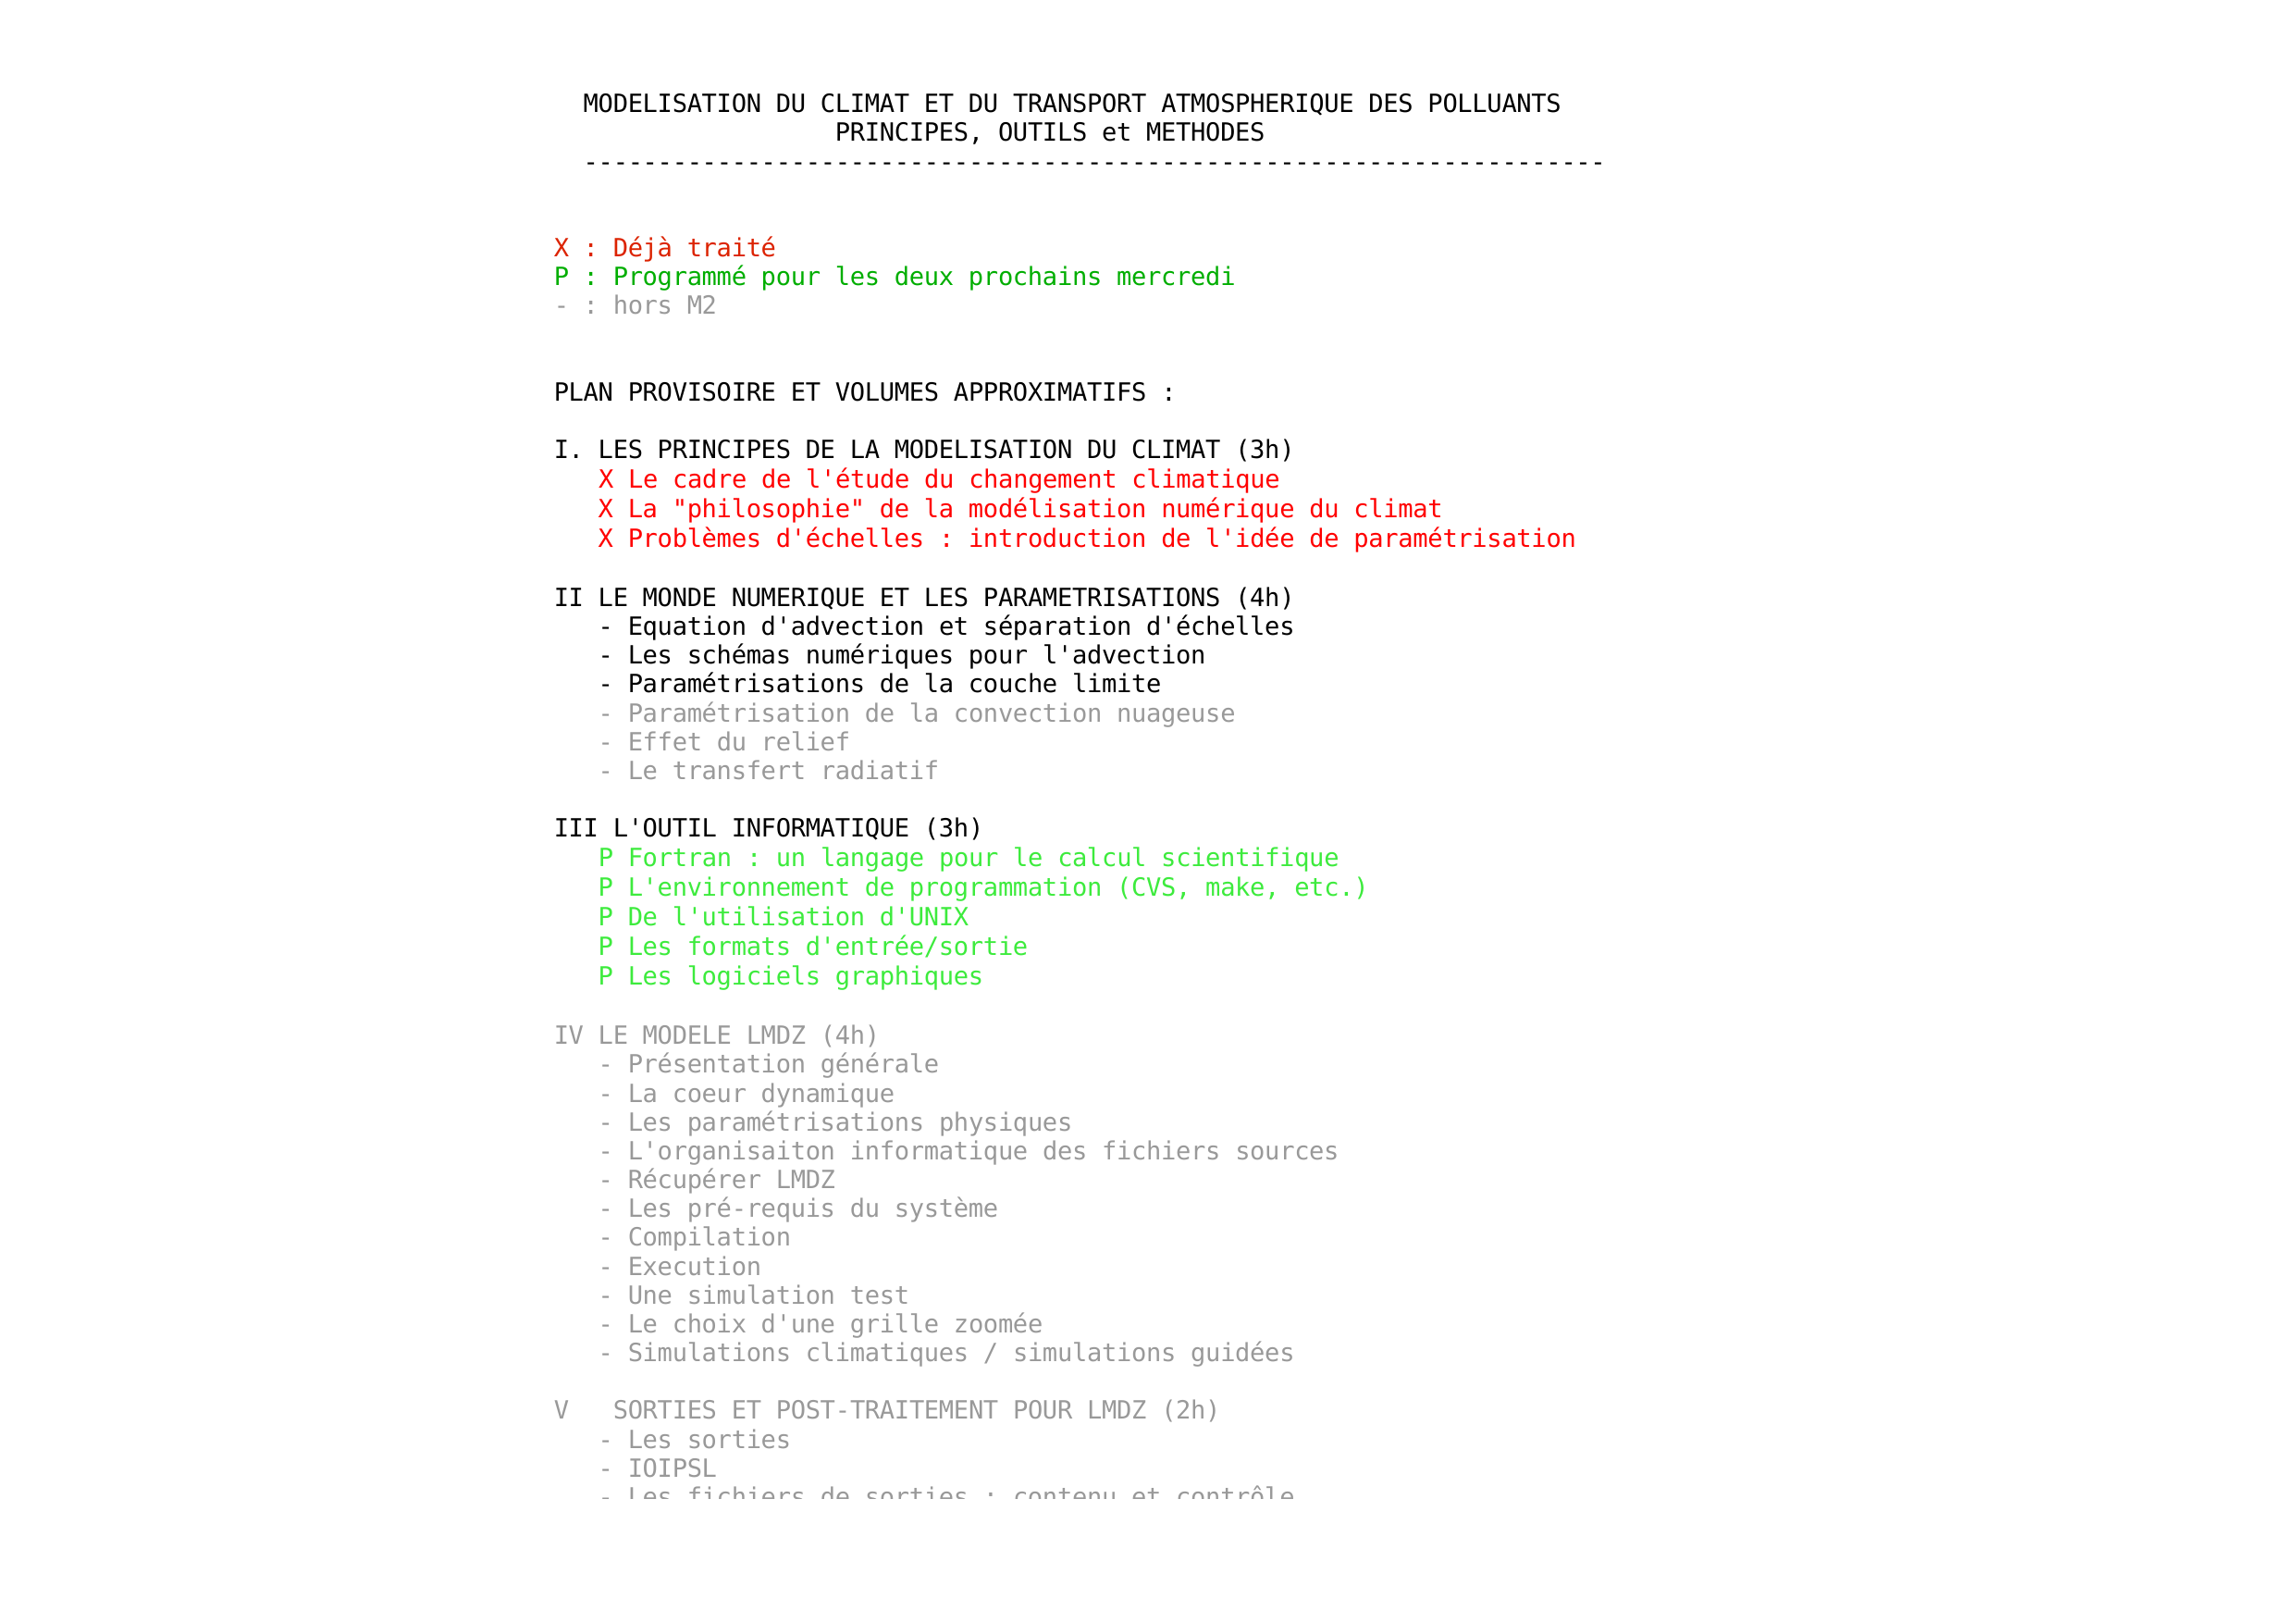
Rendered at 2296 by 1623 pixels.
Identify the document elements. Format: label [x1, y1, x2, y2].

chart [552, 54, 1713, 1499]
